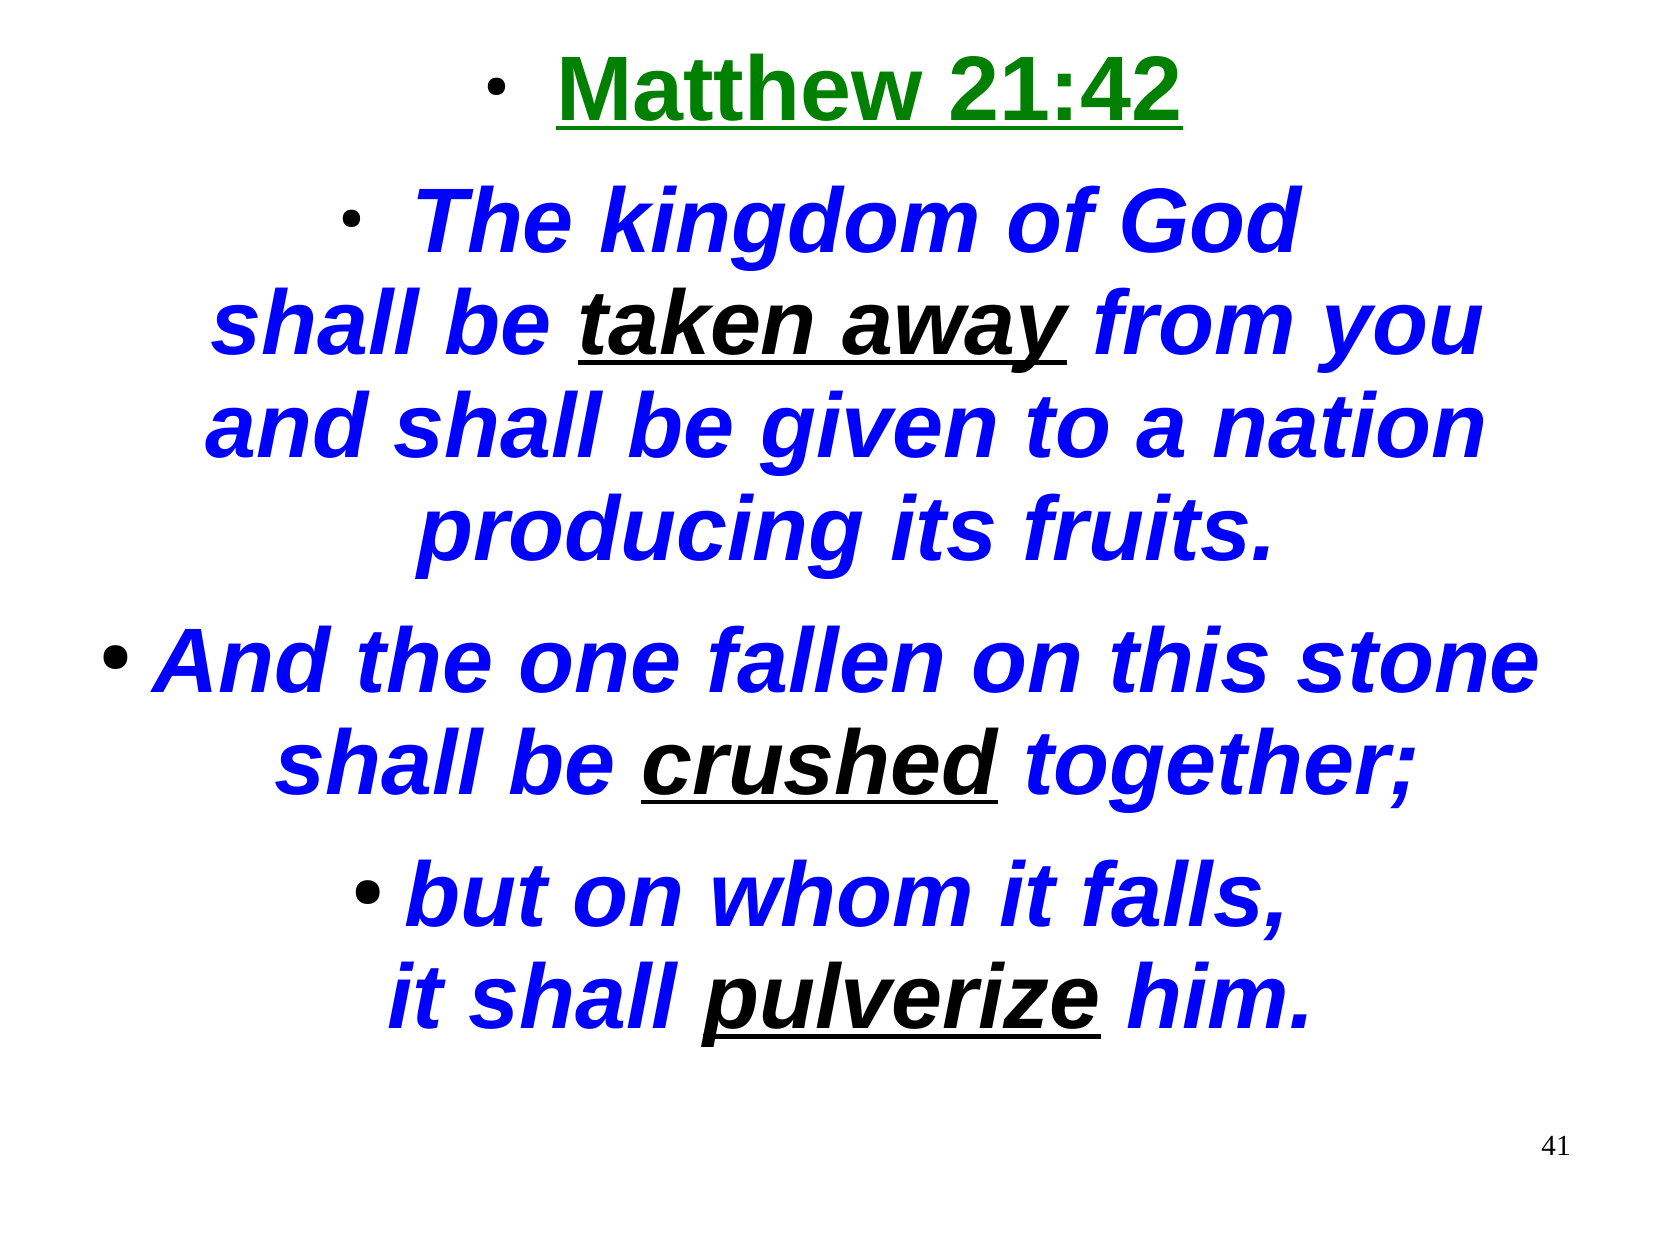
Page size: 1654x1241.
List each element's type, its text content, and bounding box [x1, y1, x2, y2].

list Matthew 21:42 The kingdom of God shall be taken away from you and shall be given to a nation producing its fruits. And the one fallen on this stone shall be crushed together; but on whom it falls, it shall pulverize him. [37, 37, 1613, 1201]
